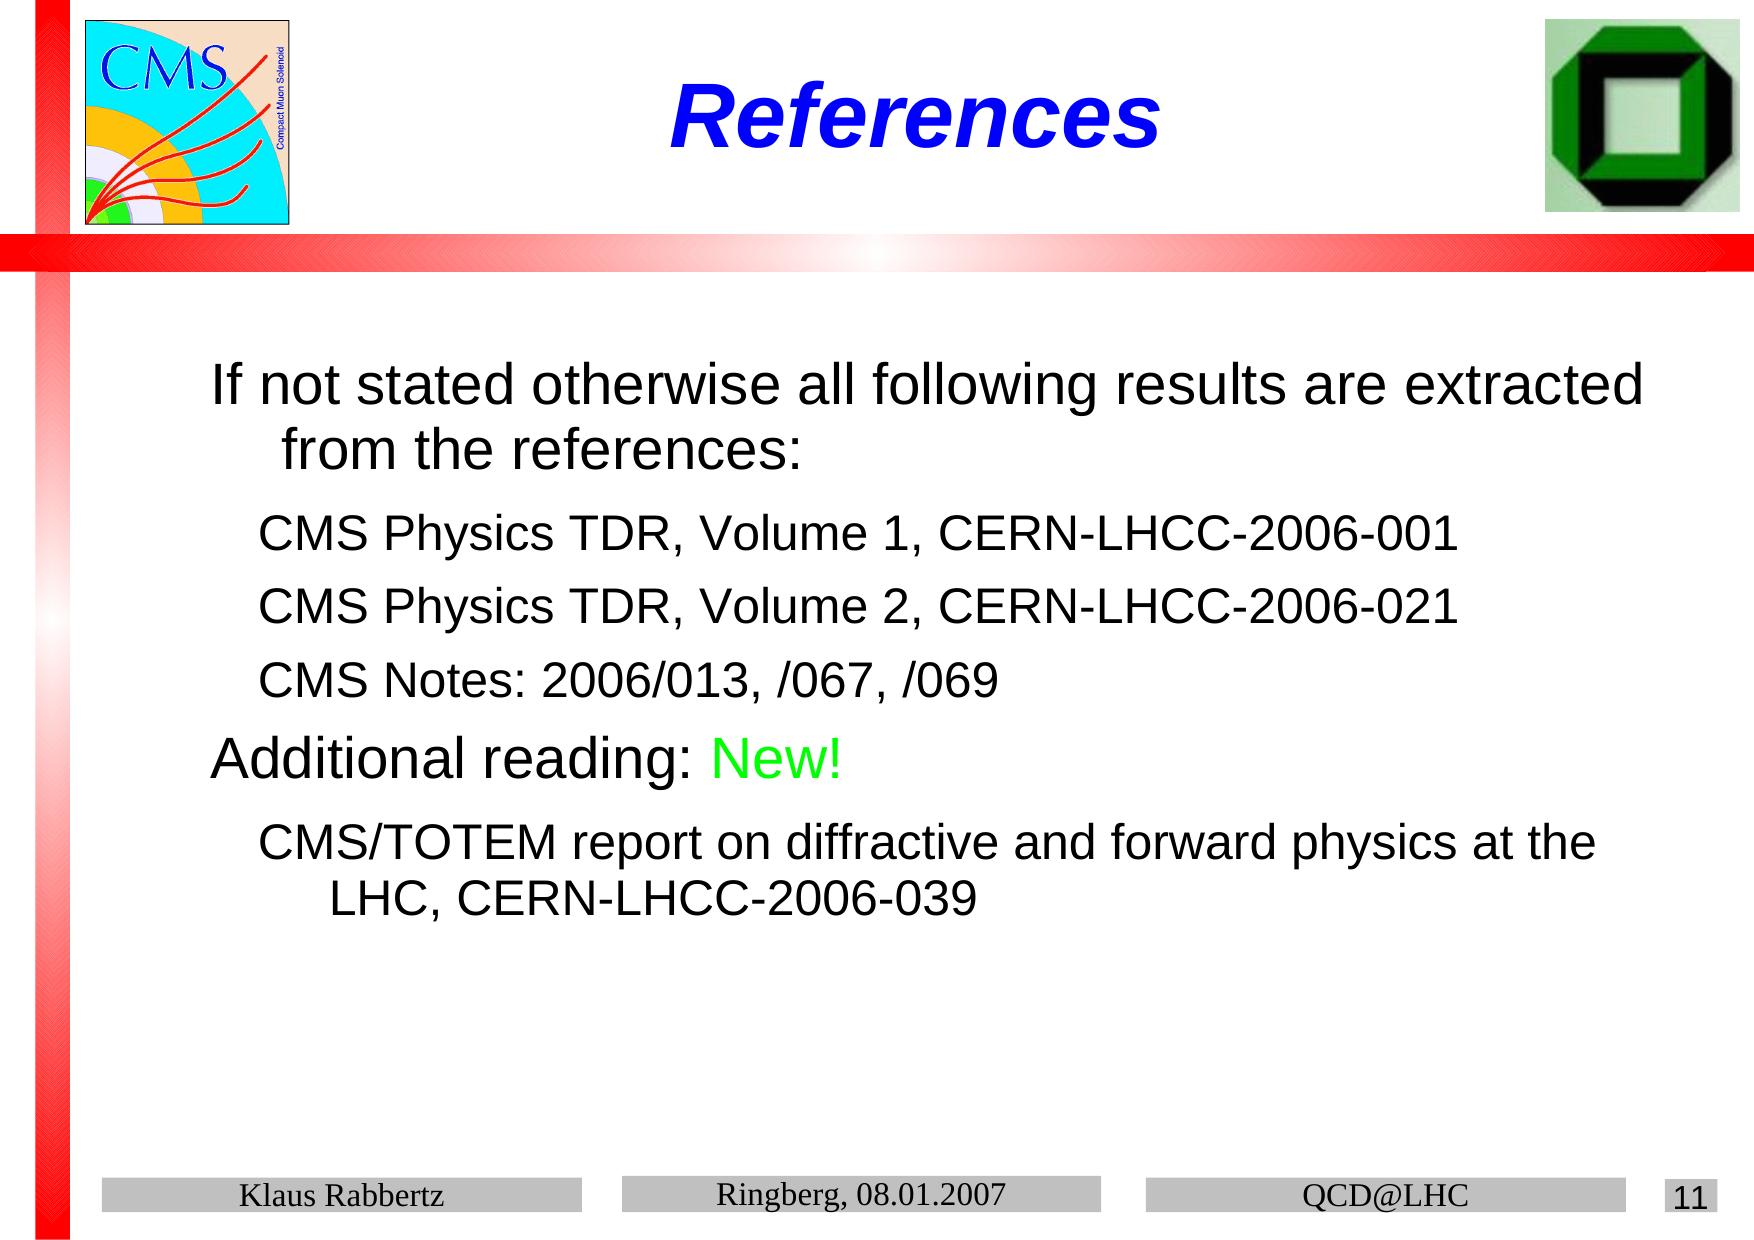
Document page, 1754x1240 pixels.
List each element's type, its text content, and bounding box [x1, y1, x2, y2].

picture [84, 19, 290, 225]
list If not stated otherwise all following results are extracted from the references: CMS Physics TDR, Volume 1, CERN-LHCC-2006-001 CMS Physics TDR, Volume 2, CERN-LHCC-2006-021 CMS Notes: 2006/013, /067, /069 Additional reading: New! CMS/TOTEM report on diffractive and forward physics at the LHC, CERN-LHCC-2006-039 [151, 351, 1680, 1084]
picture [1545, 19, 1740, 212]
title References [317, 11, 1517, 219]
